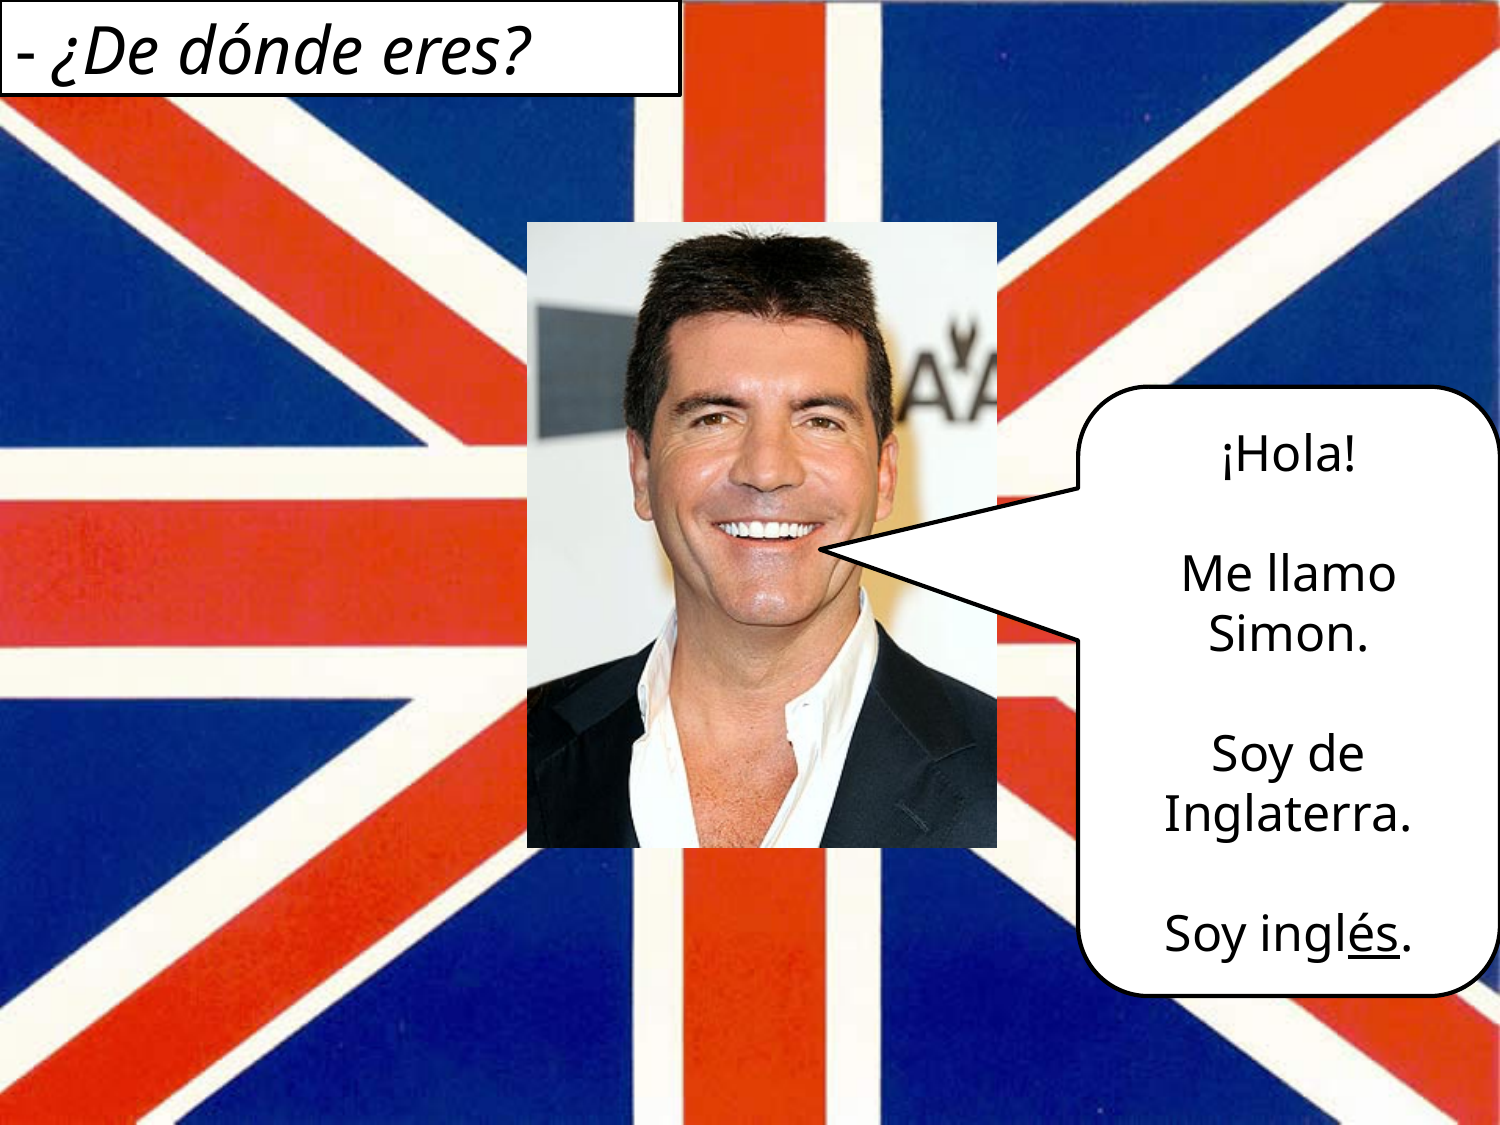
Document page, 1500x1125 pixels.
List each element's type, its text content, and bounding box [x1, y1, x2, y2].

text_box - ¿De dónde eres? [0, 0, 680, 95]
text_box ¡Hola! Me llamo Simon. Soy de Inglaterra. Soy inglés. [819, 386, 1500, 997]
picture [0, 0, 1500, 1125]
